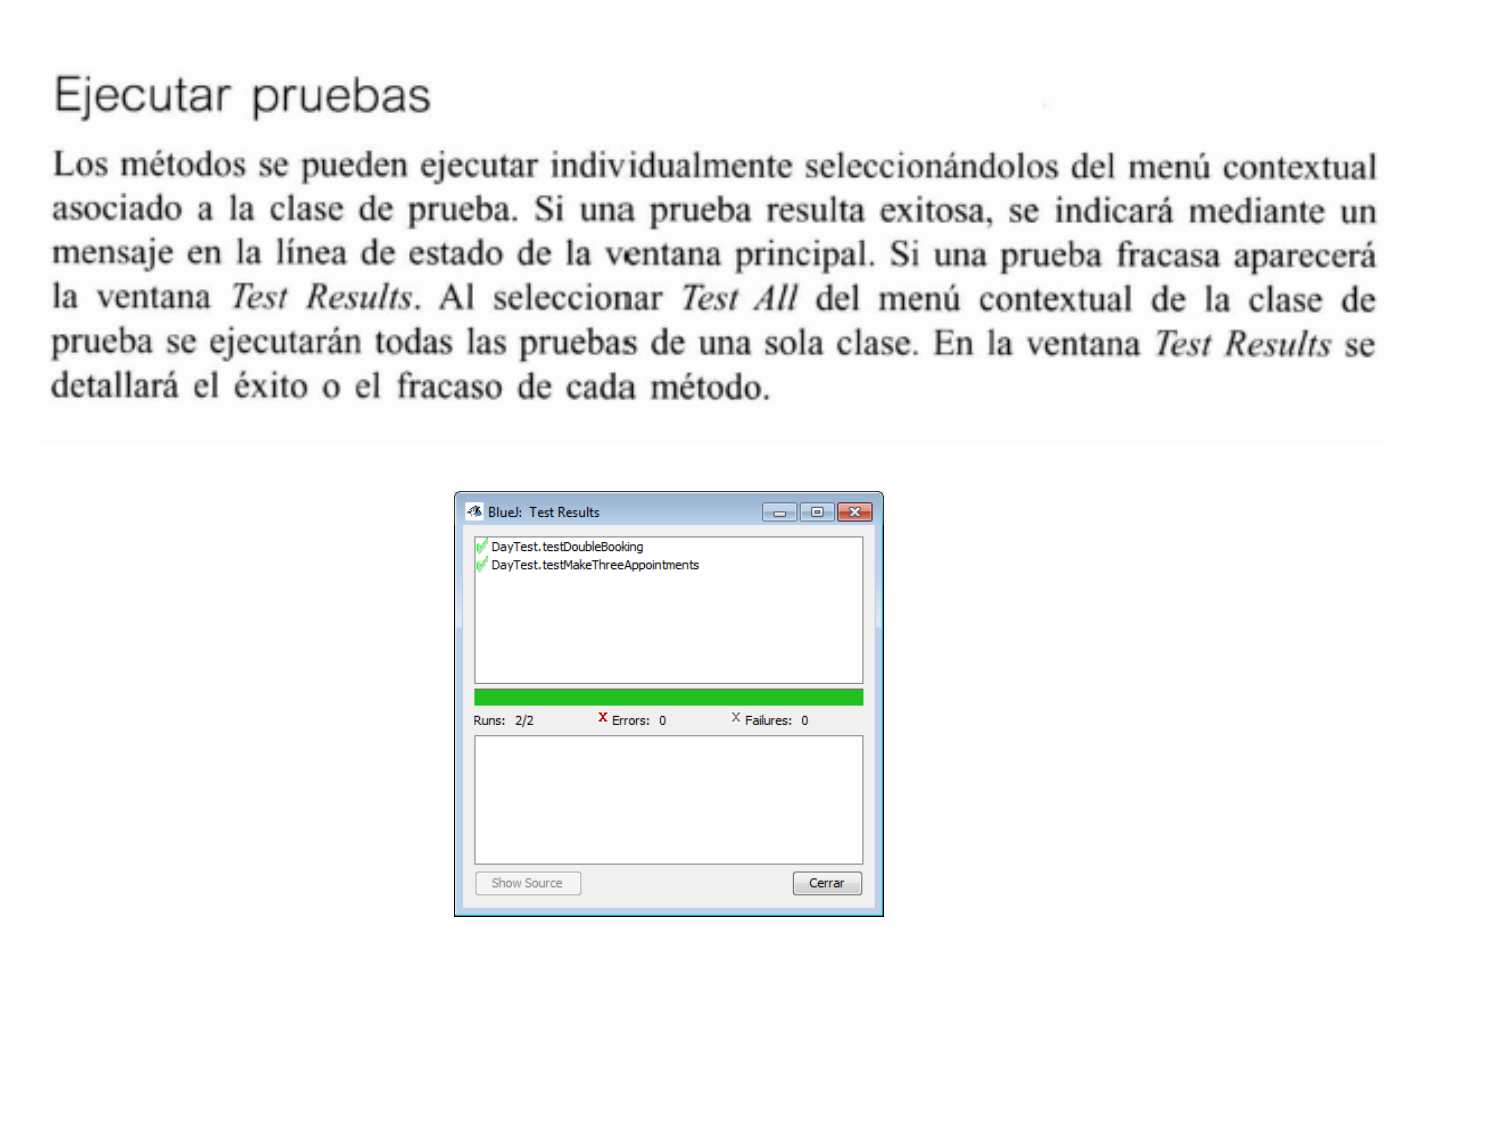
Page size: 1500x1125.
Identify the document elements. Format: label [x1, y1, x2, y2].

picture [454, 491, 884, 917]
picture [41, 66, 1384, 445]
